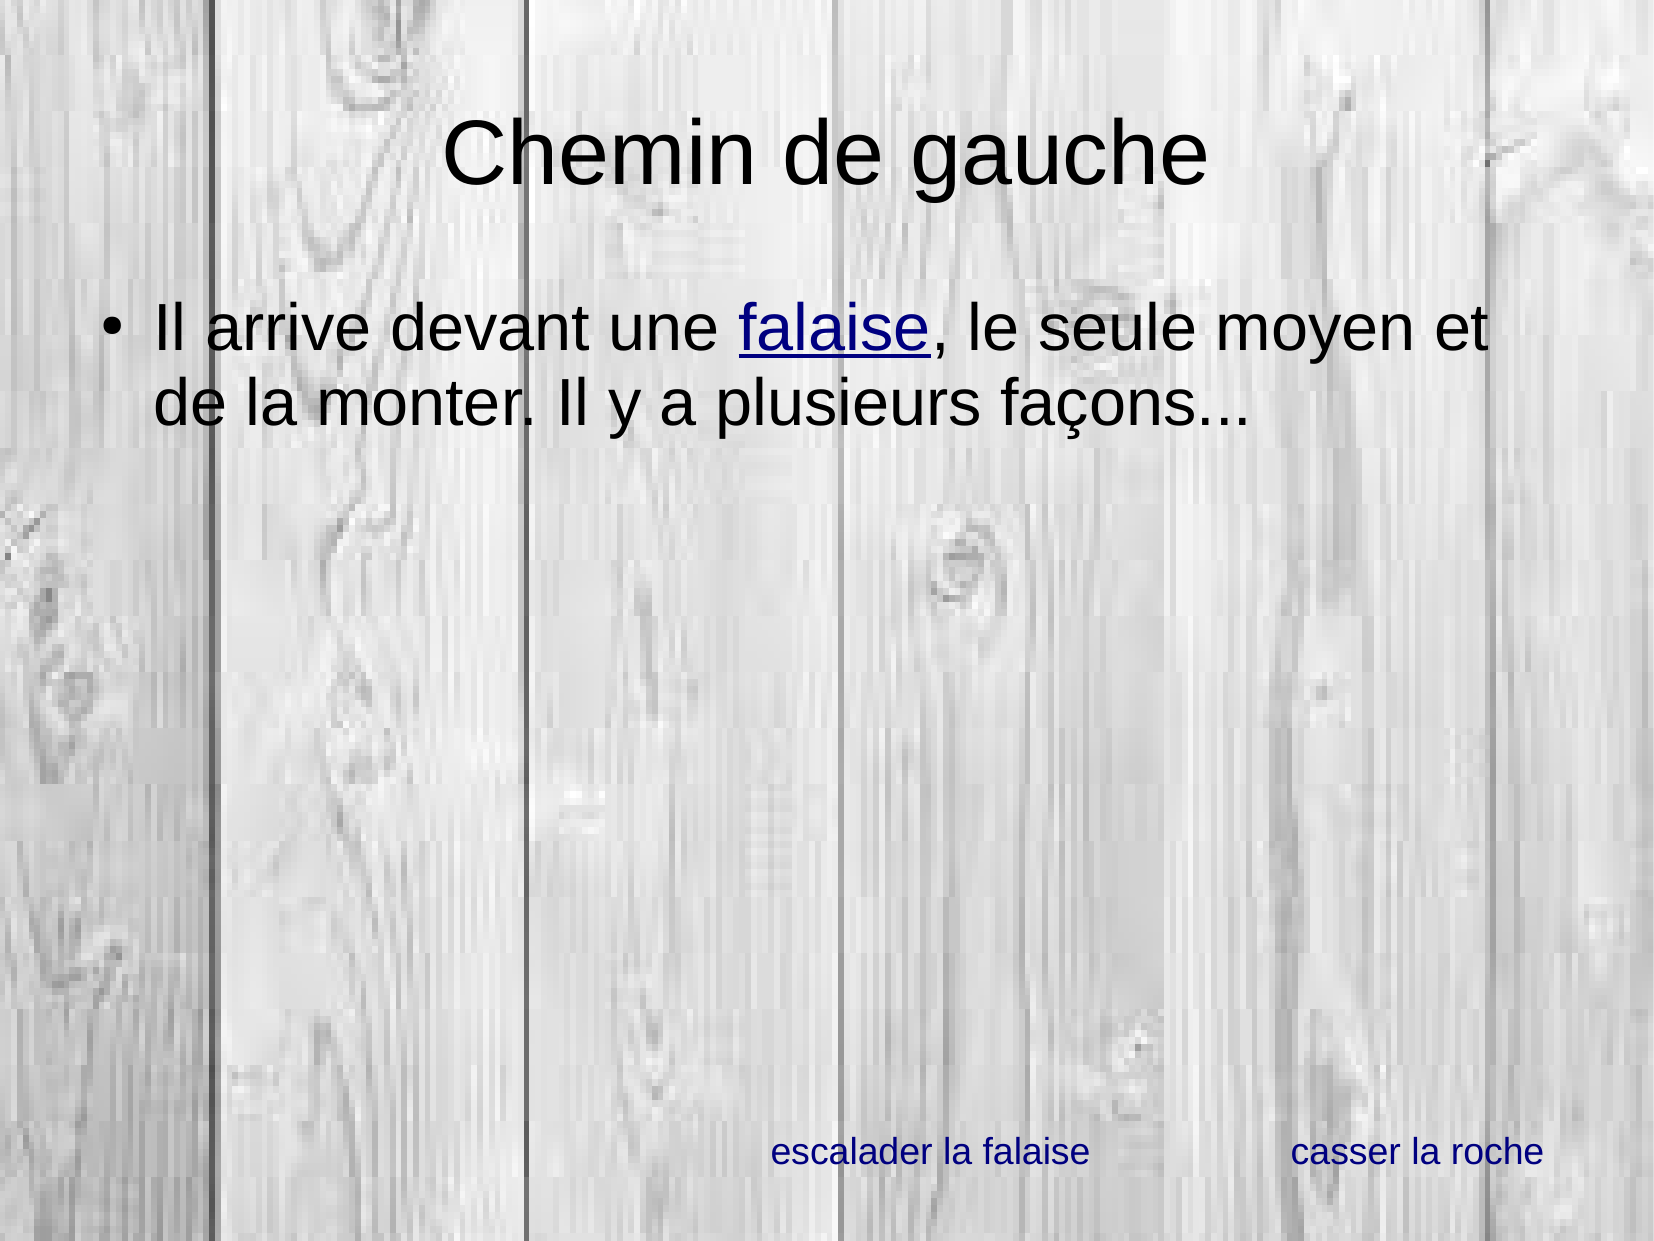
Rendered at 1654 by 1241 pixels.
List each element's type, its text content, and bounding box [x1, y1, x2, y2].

text_box casser la roche [1275, 1122, 1571, 1193]
picture [0, 0, 1654, 1241]
title Chemin de gauche [82, 49, 1571, 257]
list Il arrive devant une falaise, le seule moyen et de la monter. Il y a plusieurs façons... [82, 290, 1571, 1010]
text_box escalader la falaise [755, 1122, 1148, 1193]
